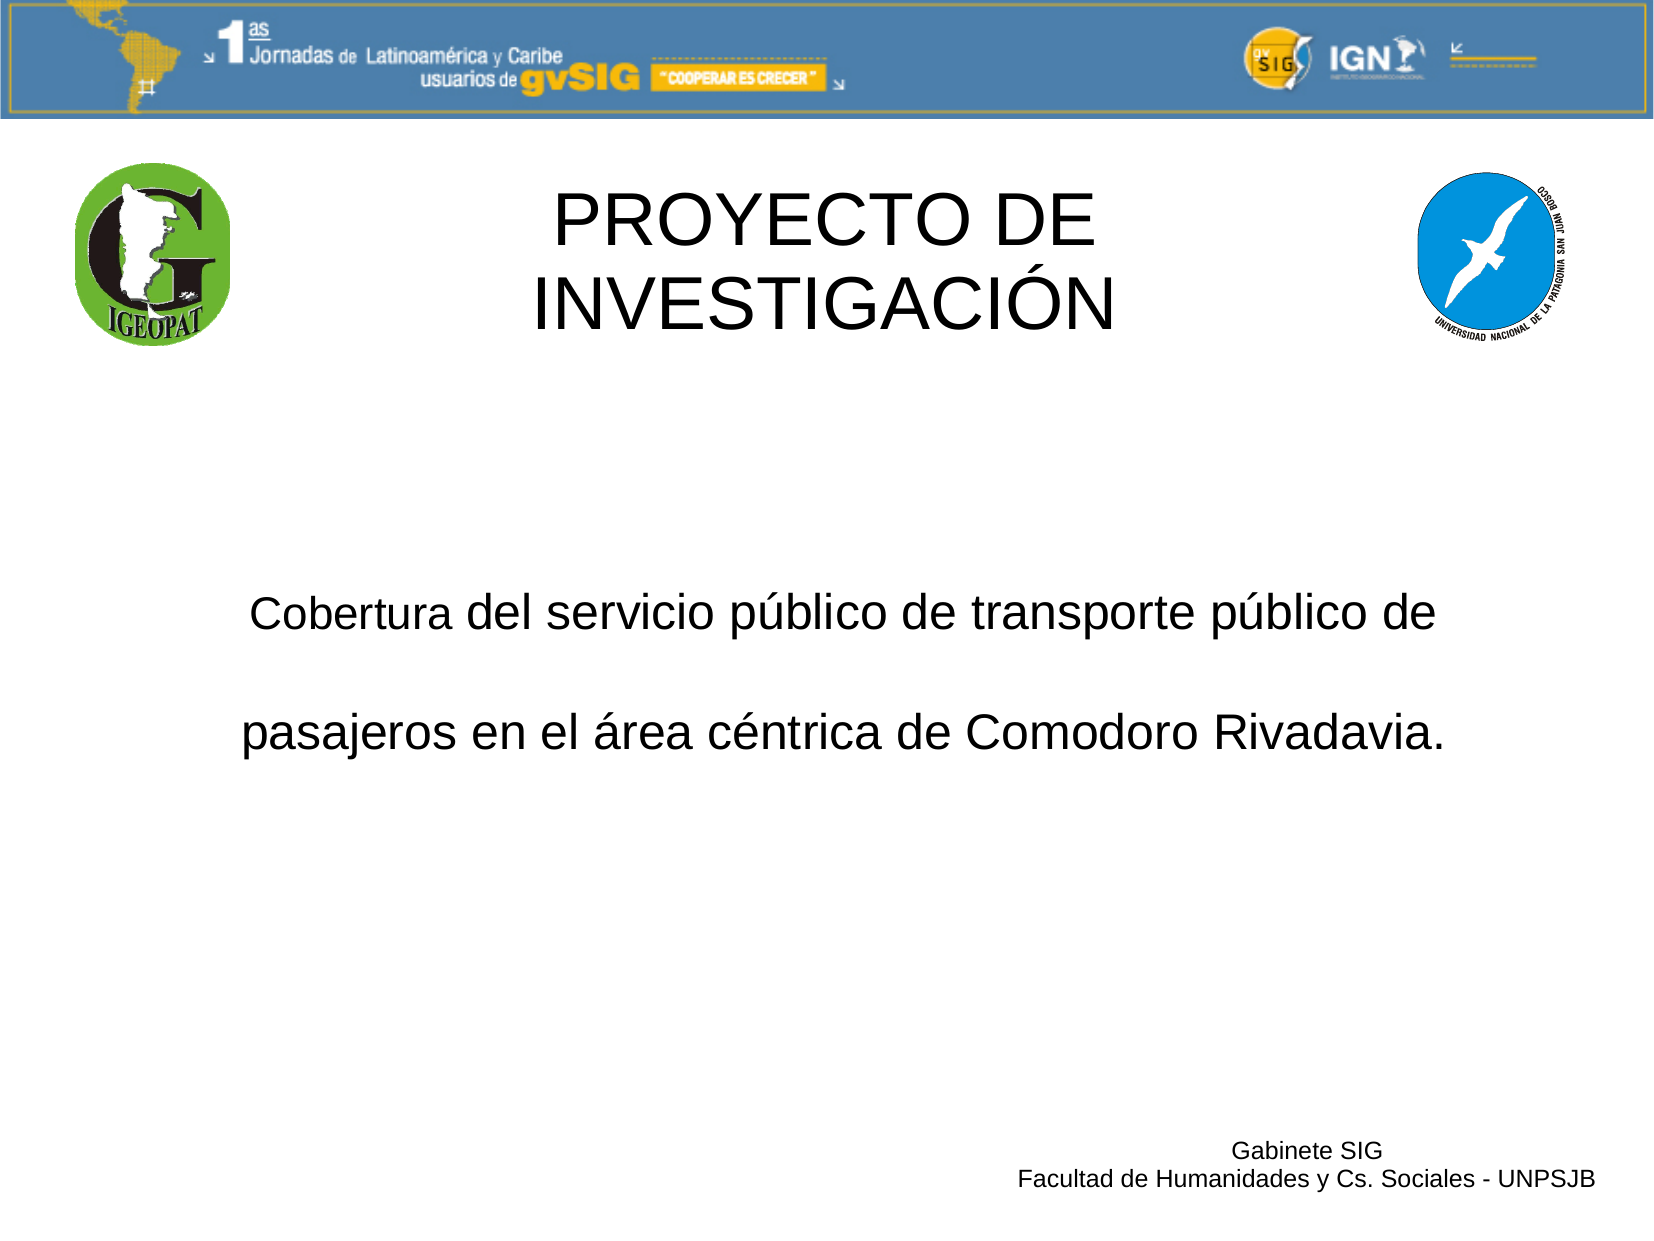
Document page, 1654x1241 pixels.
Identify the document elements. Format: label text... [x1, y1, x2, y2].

text_box [1530, 312, 1542, 325]
text_box Gabinete SIG Facultad de Humanidades y Cs. Sociales - UNPSJB [997, 1128, 1618, 1200]
picture [75, 163, 230, 346]
text_box [1490, 322, 1531, 341]
text_box [1419, 174, 1554, 329]
title PROYECTO DE INVESTIGACIÓN [262, 163, 1388, 357]
text_box [1537, 186, 1558, 211]
picture [0, 0, 1654, 119]
text_box [1548, 259, 1565, 302]
text_box [1435, 316, 1486, 341]
text_box [1540, 303, 1552, 314]
subtitle Cobertura del servicio público de transporte público de pasajeros en el área céntrica de Comodoro Rivadavia. [225, 375, 1463, 901]
text_box [1552, 213, 1565, 234]
text_box [1556, 238, 1565, 254]
